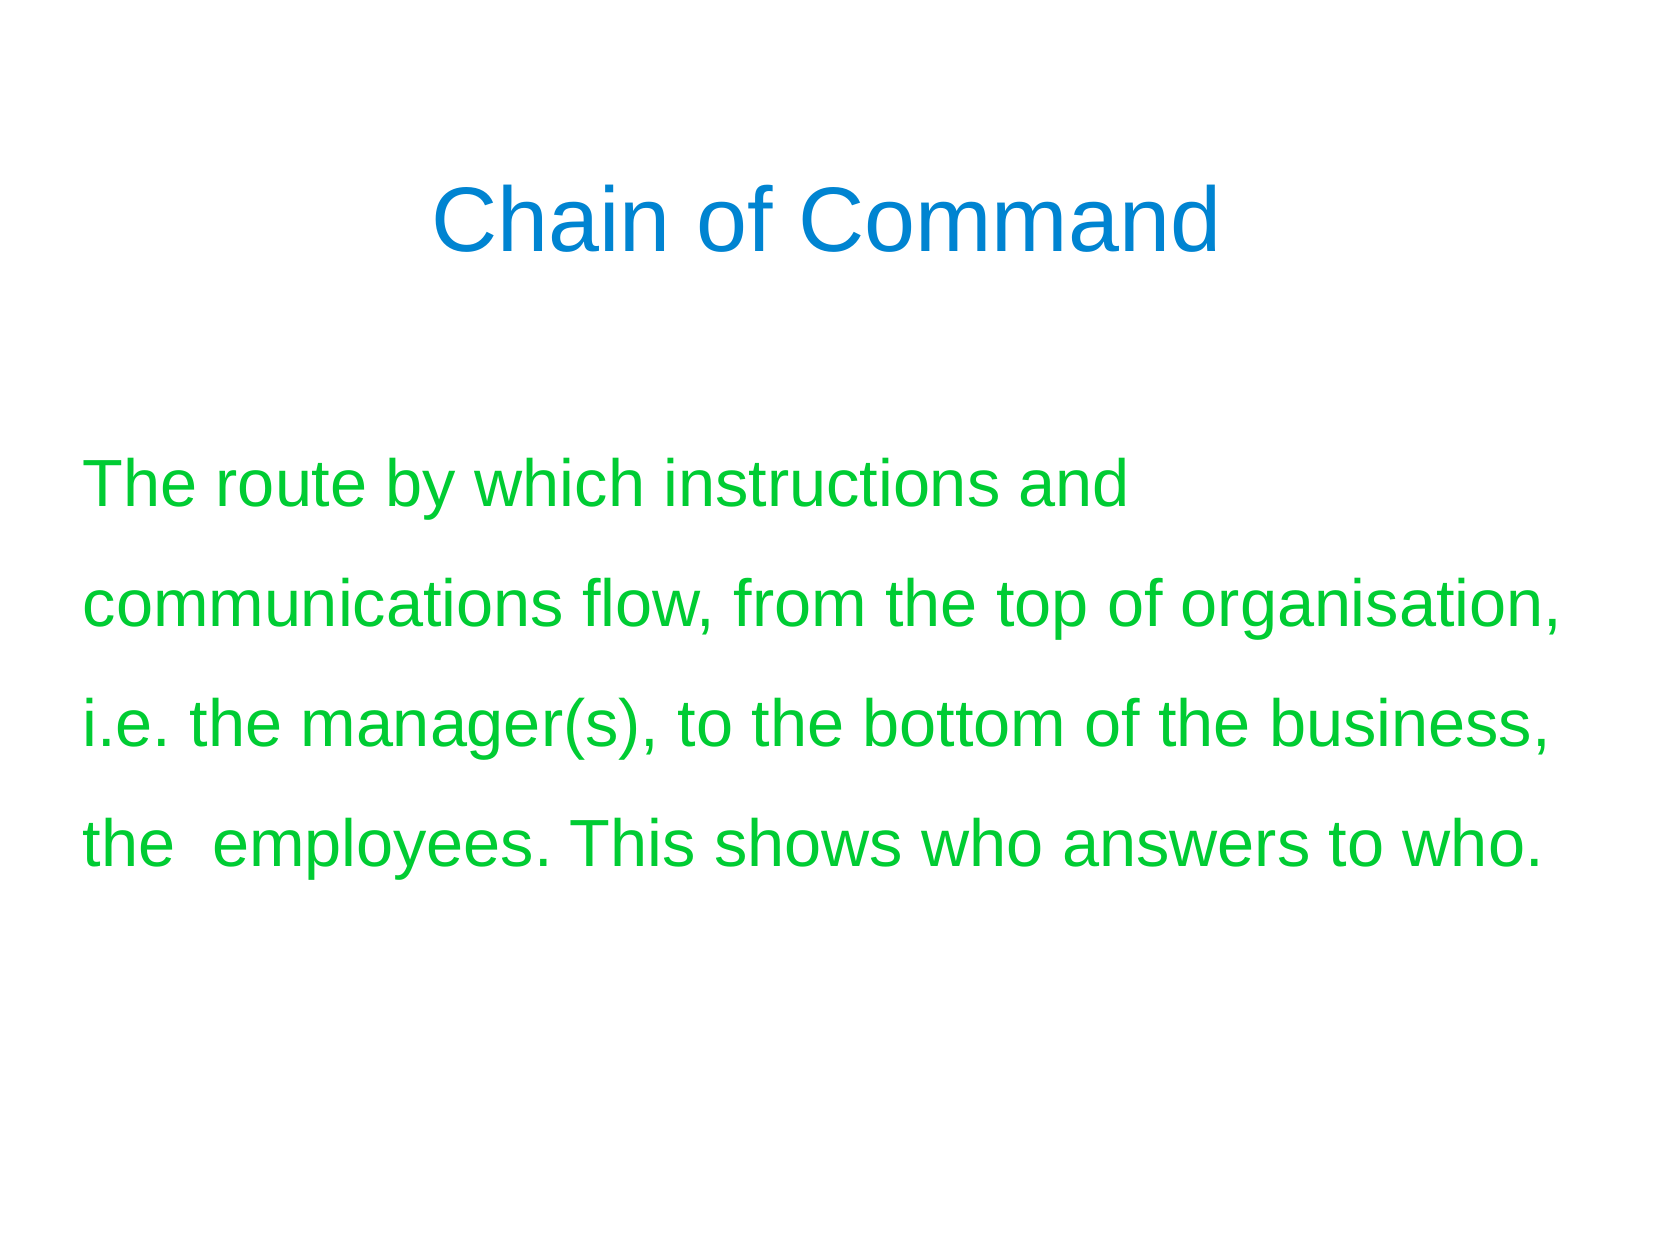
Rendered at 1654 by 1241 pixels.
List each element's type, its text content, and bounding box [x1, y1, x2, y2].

title Chain of Command [82, 49, 1571, 257]
list The route by which instructions and communications flow, from the top of organisation, i.e. the manager(s), to the bottom of the business, the employees. This shows who answers to who. [82, 290, 1571, 1109]
